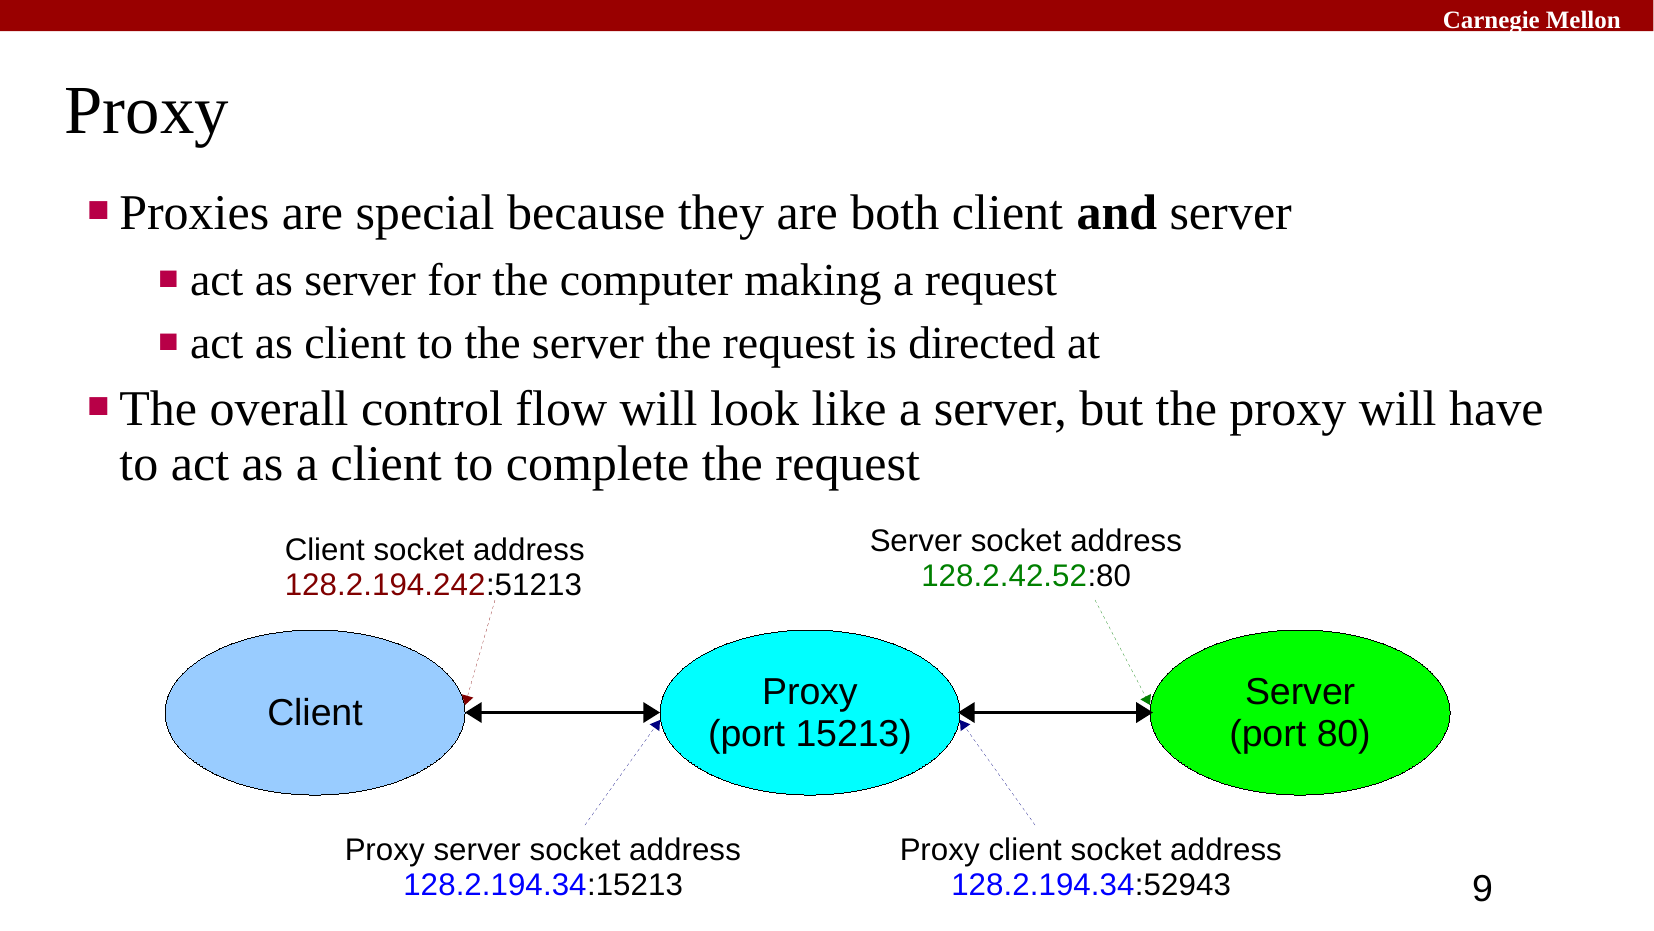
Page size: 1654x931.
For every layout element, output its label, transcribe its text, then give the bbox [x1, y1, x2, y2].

title Proxy [64, 58, 1576, 163]
text_box Proxy server socket address 128.2.194.34:15213 [330, 825, 756, 910]
text_box Proxy (port 15213) [660, 630, 960, 796]
text_box Client [165, 630, 465, 796]
text_box Client socket address 128.2.194.242:51213 [270, 525, 616, 610]
list Proxies are special because they are both client and server act as server for the computer making a request act as client to the server the request is directed at The overall control flow will look like a server, but the proxy will have to act as a client to complete the request [71, 184, 1576, 556]
text_box Server (port 80) [1150, 630, 1451, 796]
text_box Proxy client socket address 128.2.194.34:52943 [885, 825, 1297, 910]
text_box Server socket address 128.2.42.52:80 [855, 515, 1198, 601]
